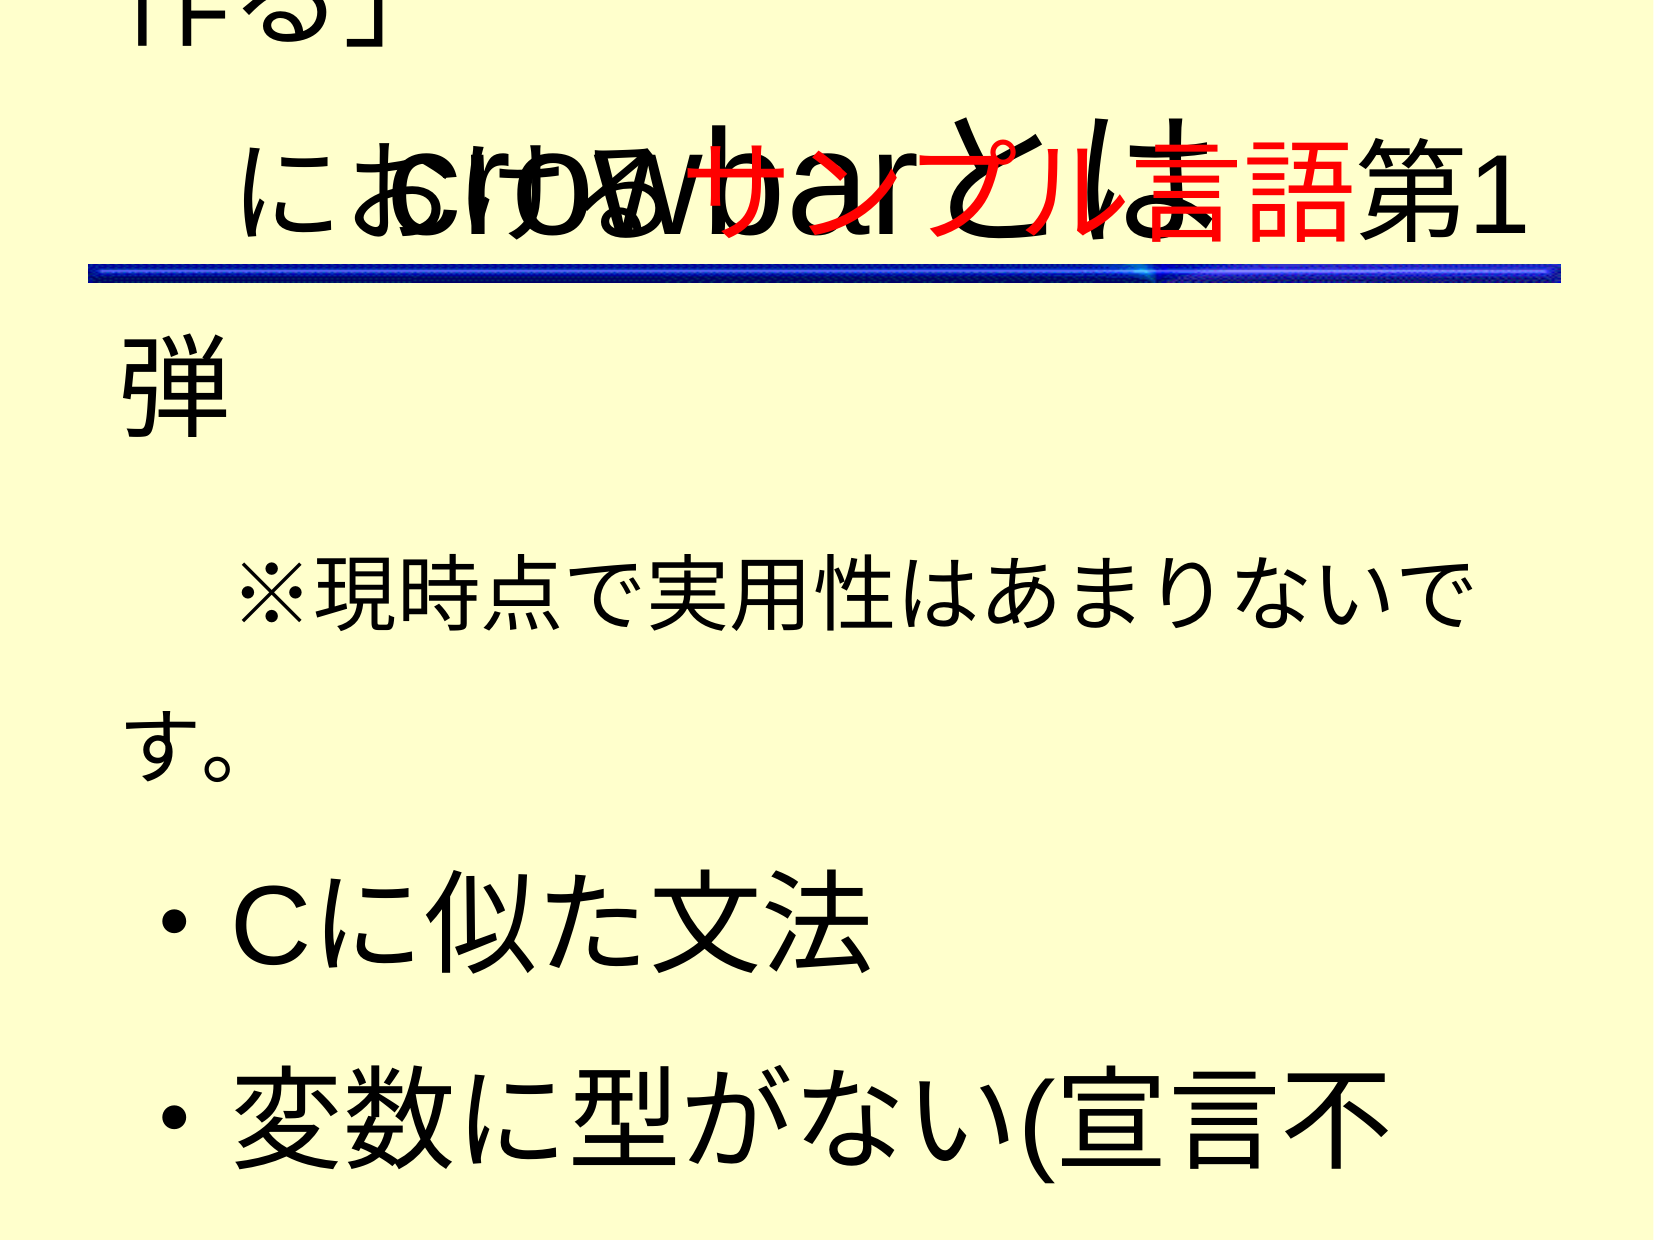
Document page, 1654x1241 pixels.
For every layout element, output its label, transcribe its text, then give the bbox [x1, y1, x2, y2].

title ・「プログラミング言語を作る」 におけるサンプル言語第1弾 ※現時点で実用性はあまりないです。 ・Cに似た文法 ・変数に型がない(宣言不要。 最初の代入が宣言を兼ねる) [118, 295, 1565, 1164]
picture [88, 264, 1561, 283]
title crowbarとは [59, 73, 1548, 266]
